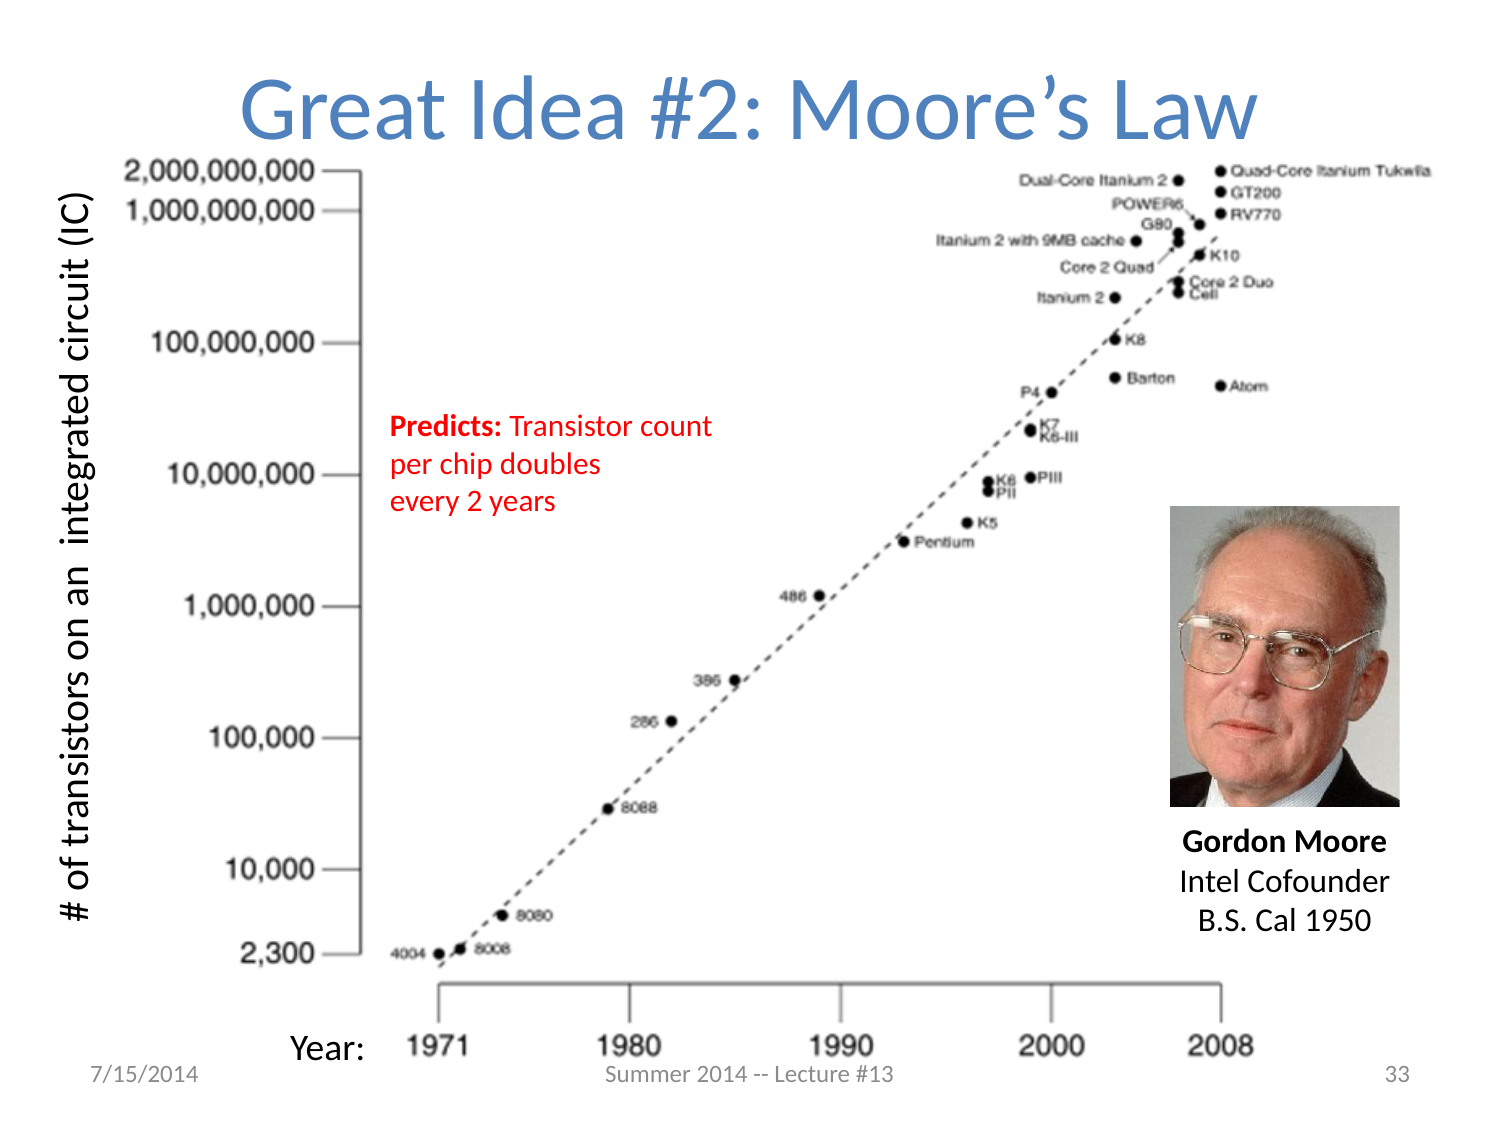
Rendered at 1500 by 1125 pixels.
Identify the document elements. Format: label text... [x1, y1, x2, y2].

text_box Gordon Moore Intel Cofounder B.S. Cal 1950 [1131, 811, 1438, 947]
picture [121, 197, 1485, 1076]
text_box Year: [275, 1015, 381, 1076]
text_box Predicts: Transistor count per chip doubles every 2 years [374, 398, 848, 526]
slide_number 7/15/2014 [75, 1042, 425, 1103]
slide_number <number> [1074, 1042, 1425, 1103]
text_box # of transistors on an integrated circuit (IC) [39, 175, 104, 937]
title Great Idea #2: Moore’s Law [0, 8, 1500, 197]
footer Summer 2014 -- Lecture #13 [512, 1042, 988, 1103]
